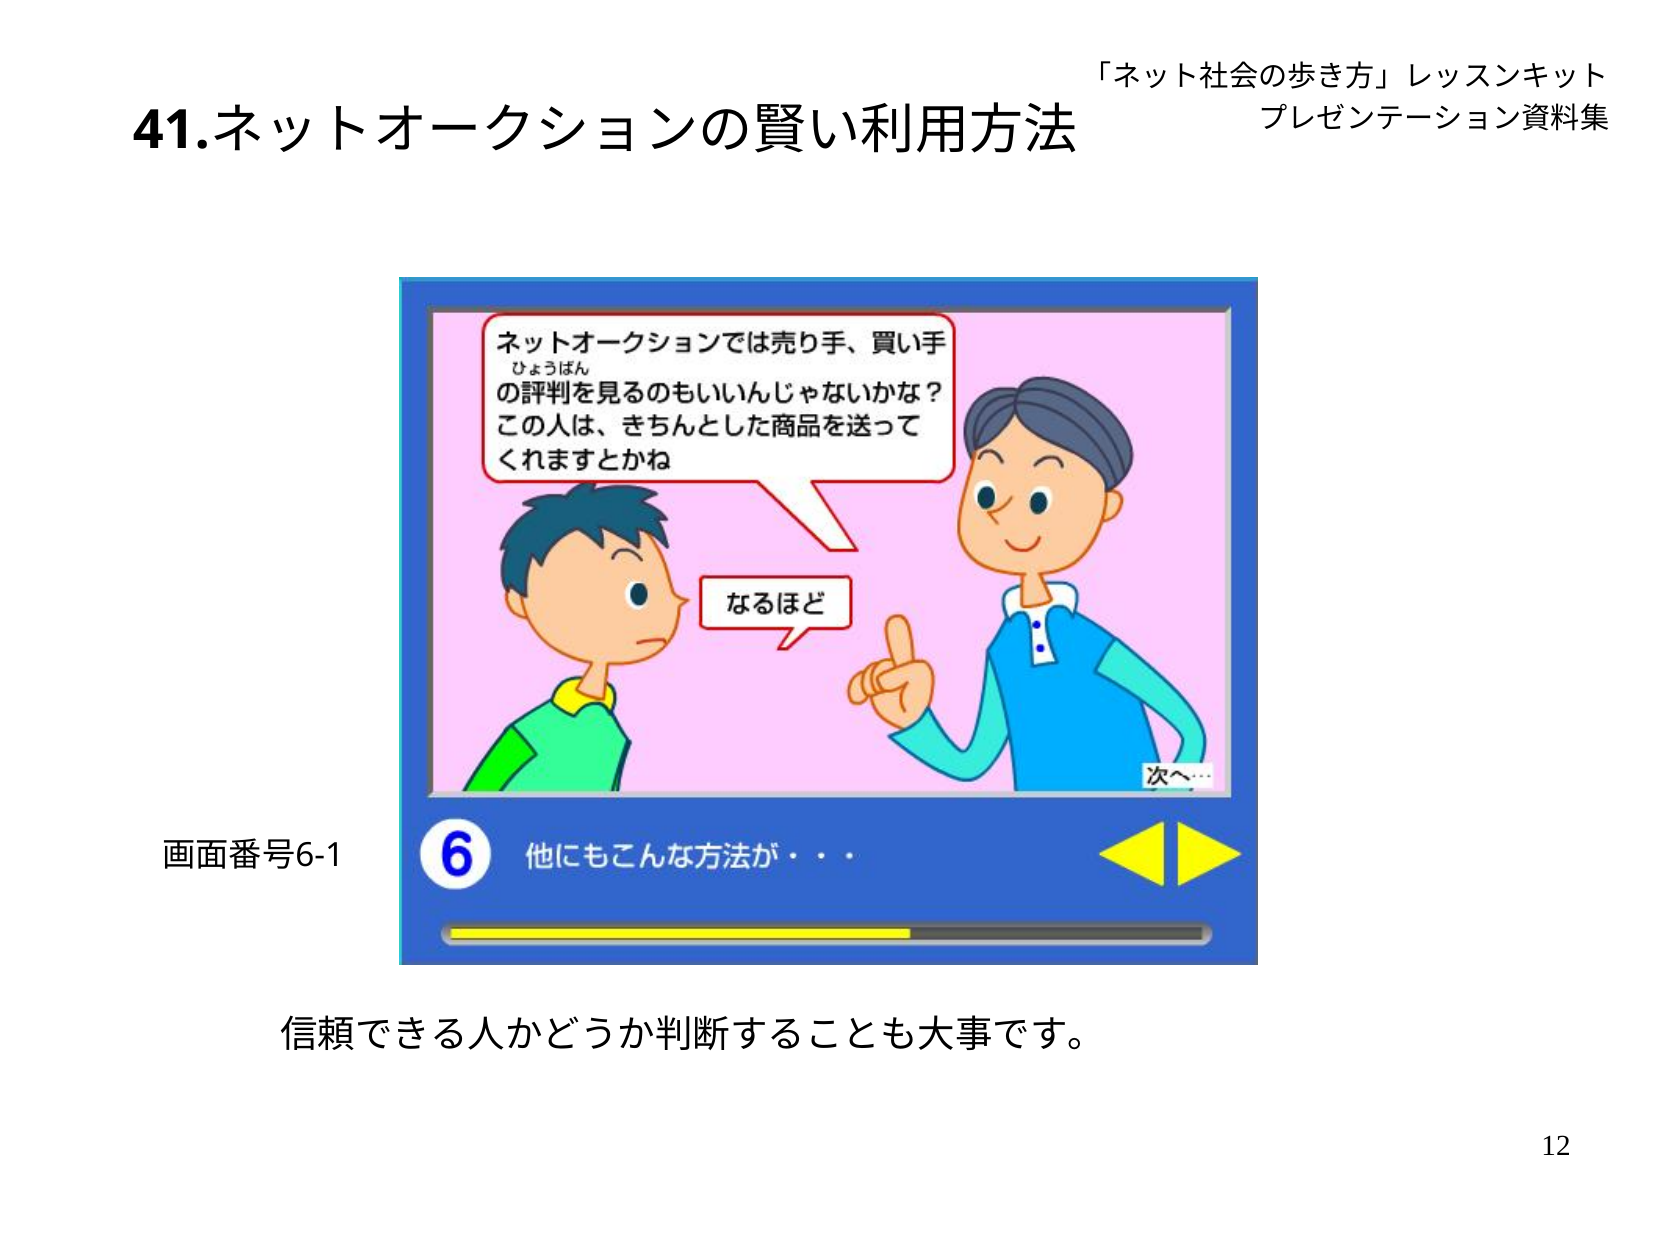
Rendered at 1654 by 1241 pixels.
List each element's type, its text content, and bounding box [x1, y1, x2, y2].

text_box 「ネット社会の歩き方」レッスンキット プレゼンテーション資料集 [1062, 44, 1625, 145]
text_box 画面番号6-1 [147, 826, 384, 882]
picture [399, 277, 1258, 965]
text_box 信頼できる人かどうか判断することも大事です。 [265, 1003, 1447, 1064]
text_box 41.ネットオークションの賢い利用方法 [118, 88, 1241, 169]
